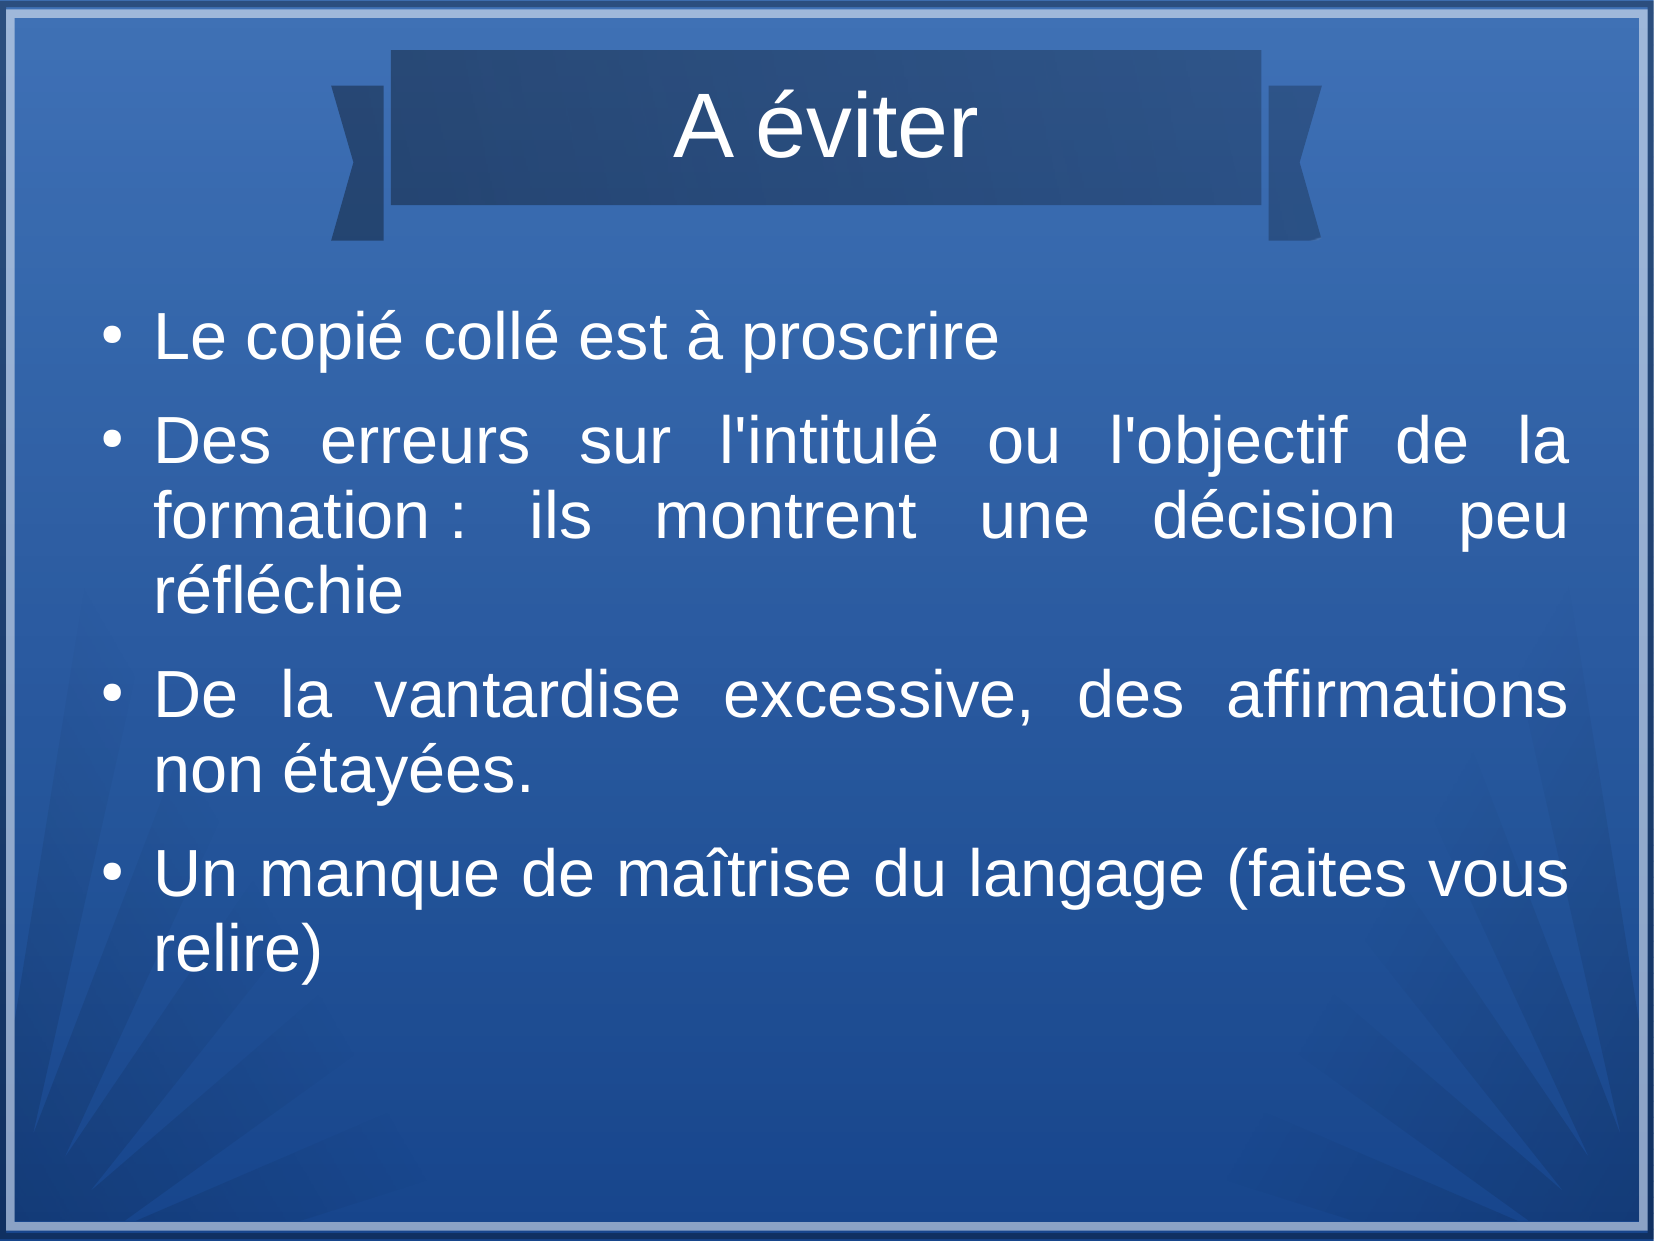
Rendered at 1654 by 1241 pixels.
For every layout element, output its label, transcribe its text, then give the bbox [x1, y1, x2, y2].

title A éviter [389, 47, 1264, 205]
list Le copié collé est à proscrire Des erreurs sur l'intitulé ou l'objectif de la formation : ils montrent une décision peu réfléchie De la vantardise excessive, des affirmations non étayées. Un manque de maîtrise du langage (faites vous relire) [82, 299, 1571, 1241]
